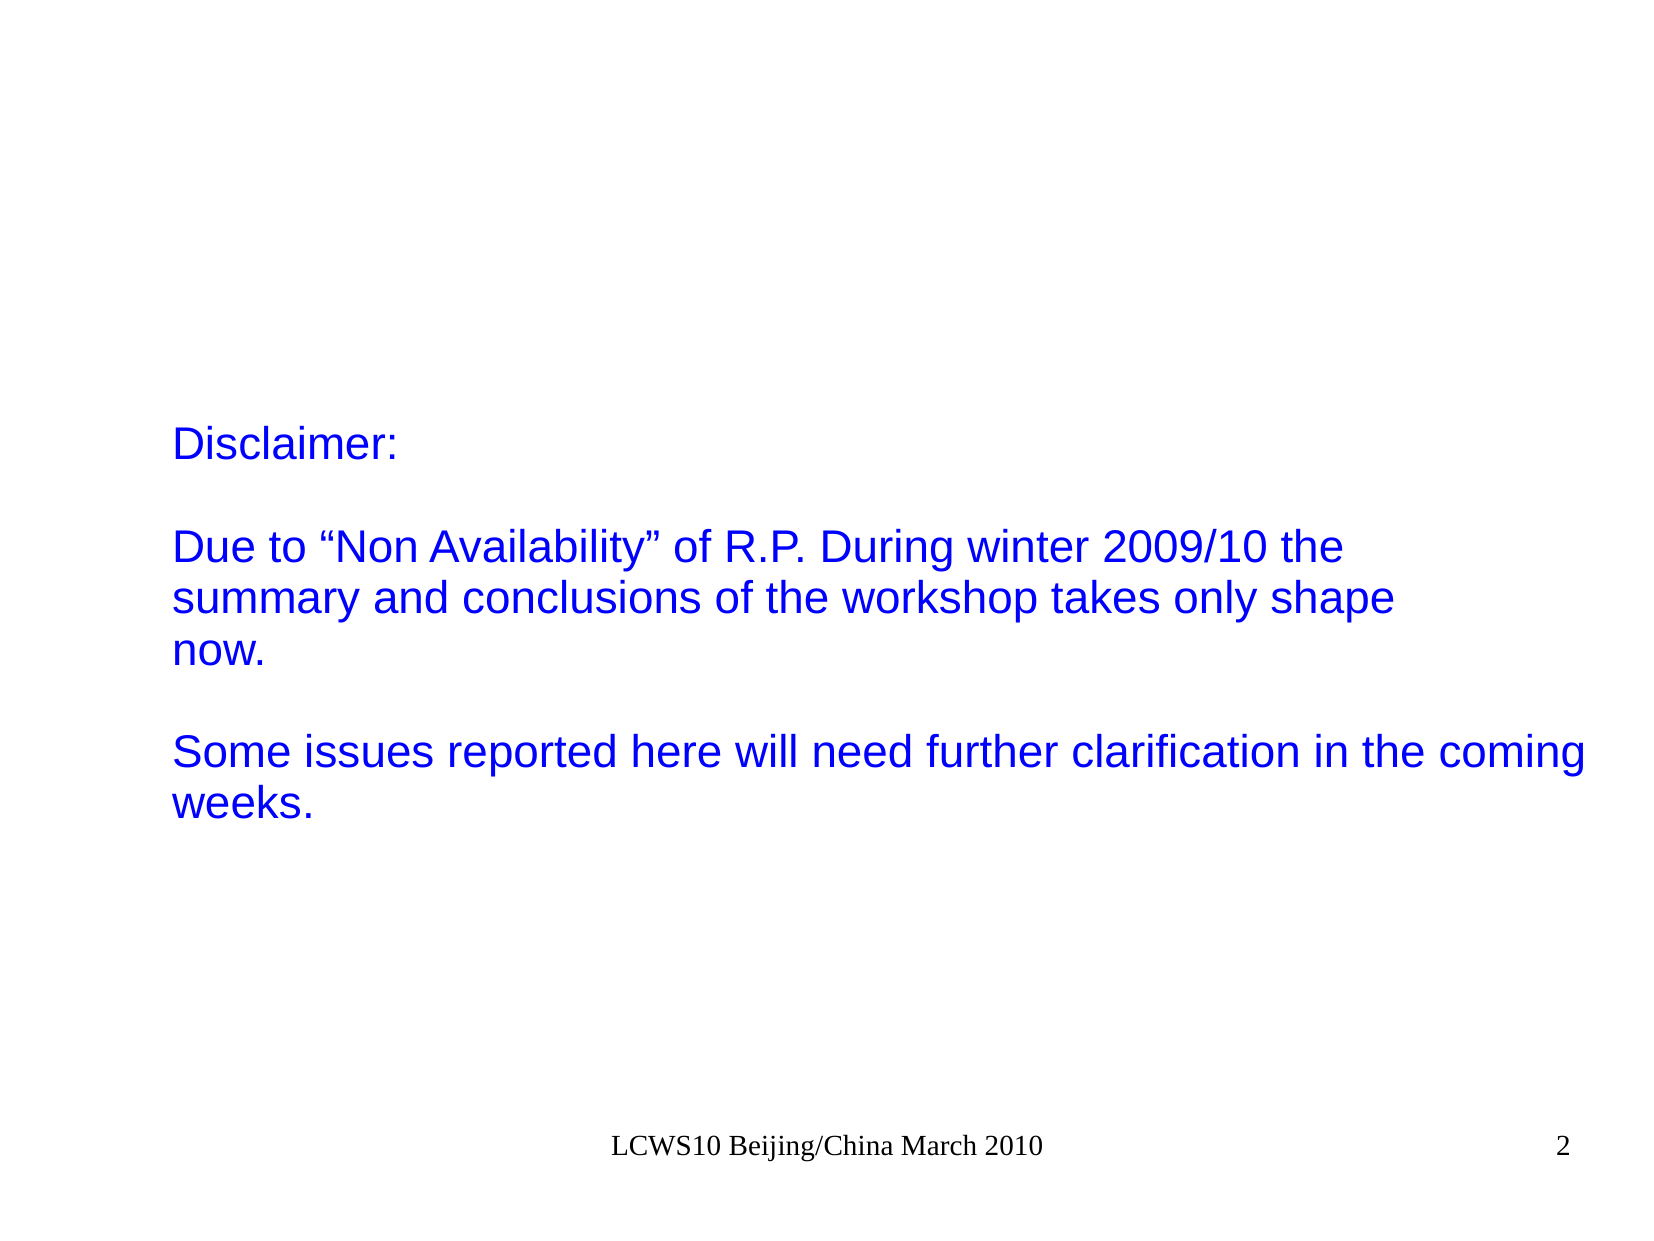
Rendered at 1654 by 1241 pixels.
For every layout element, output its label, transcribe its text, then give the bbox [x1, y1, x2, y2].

text_box Disclaimer: Due to “Non Availability” of R.P. During winter 2009/10 the summary and conclusions of the workshop takes only shape now. Some issues reported here will need further clarification in the coming weeks. [157, 411, 1573, 836]
